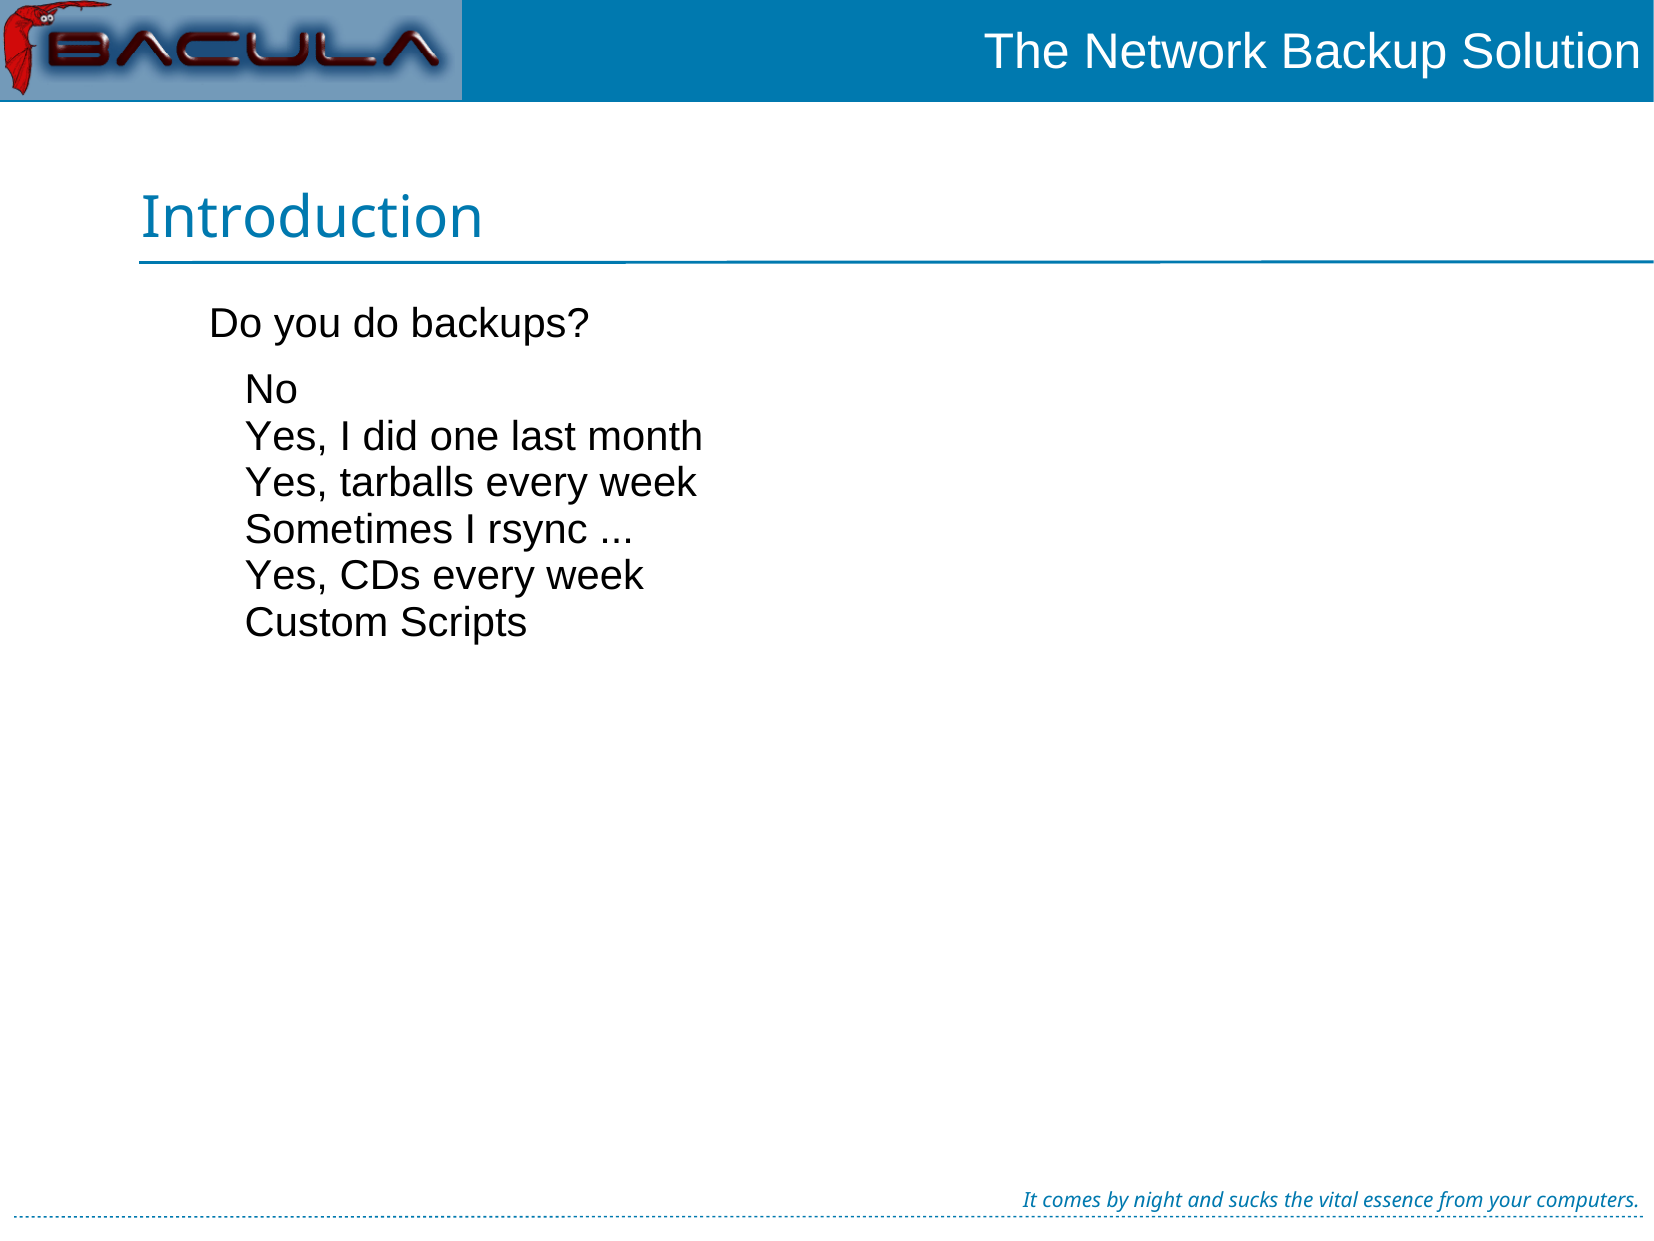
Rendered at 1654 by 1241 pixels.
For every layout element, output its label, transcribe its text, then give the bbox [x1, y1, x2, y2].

picture [0, 0, 461, 99]
list Do you do backups? No Yes, I did one last month Yes, tarballs every week Sometimes I rsync ... Yes, CDs every week Custom Scripts [150, 300, 1534, 1214]
title Introduction [141, 150, 1501, 255]
